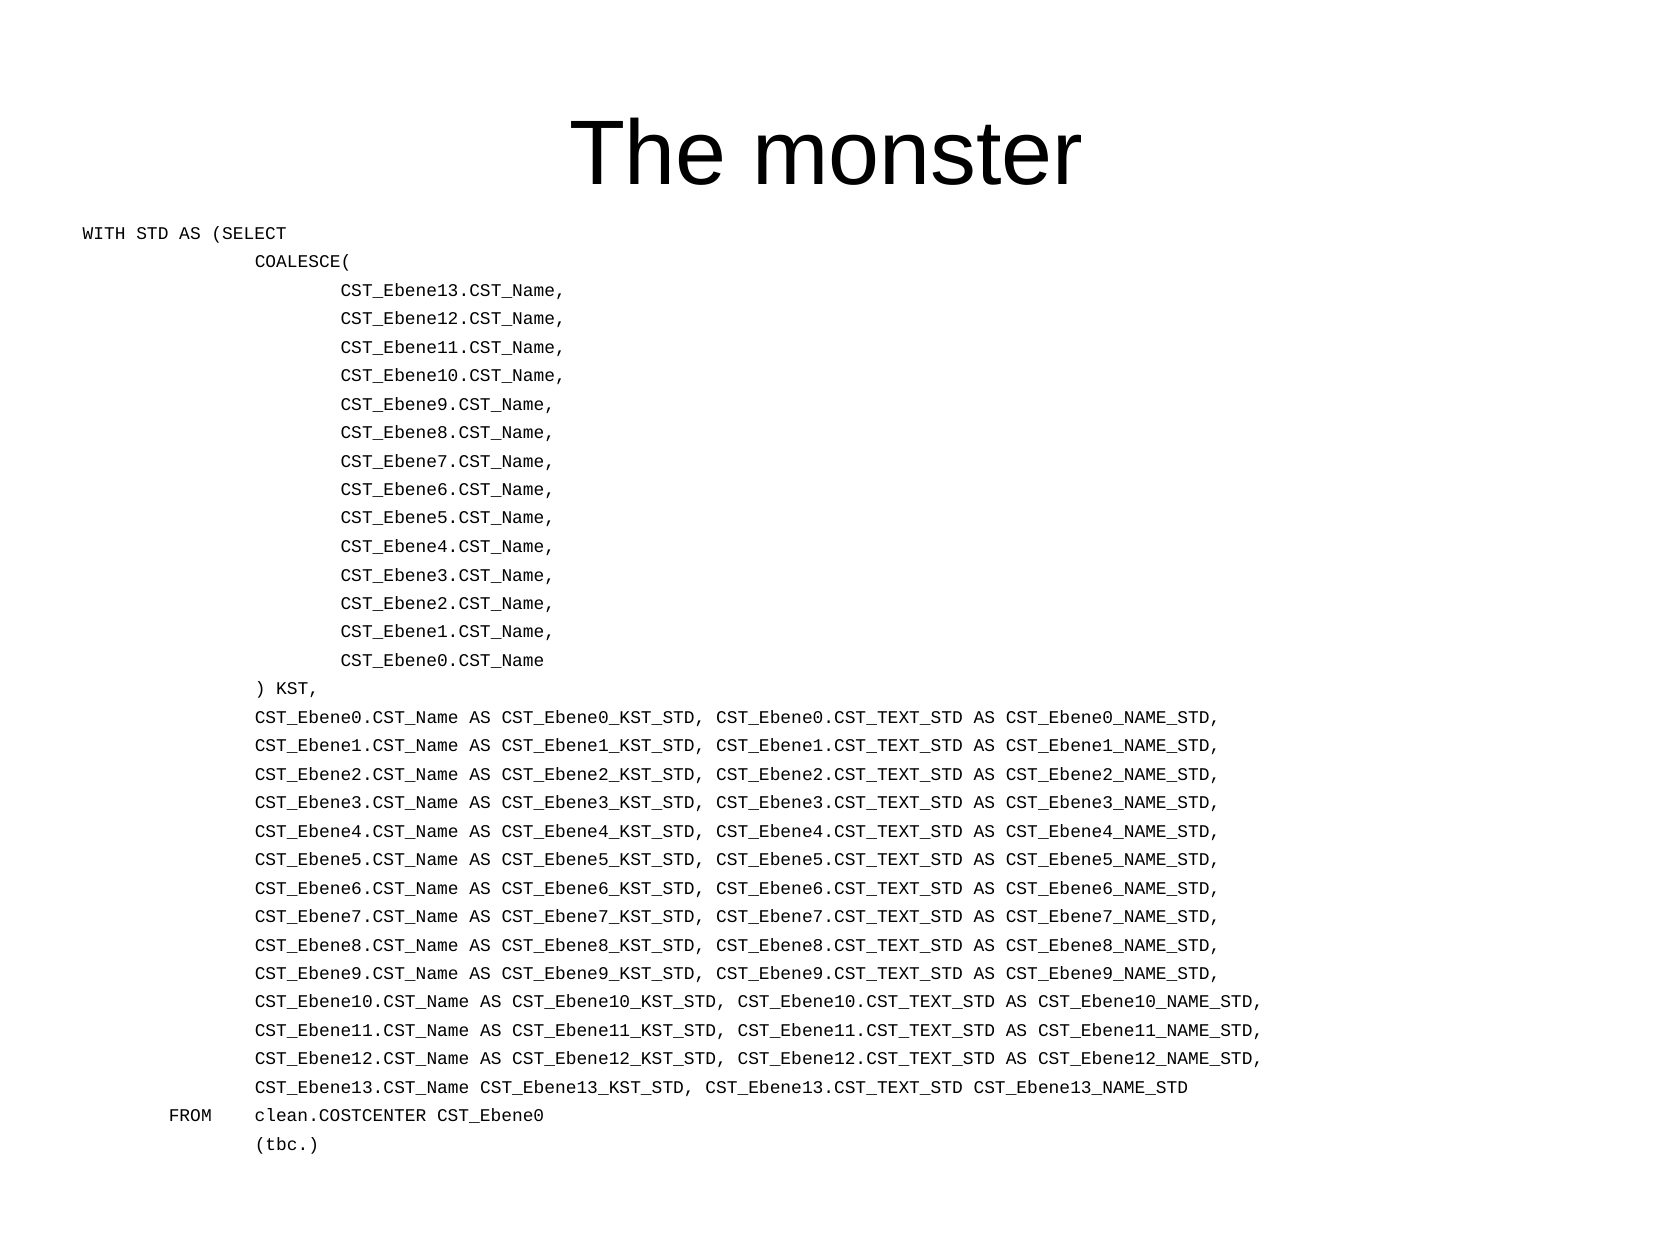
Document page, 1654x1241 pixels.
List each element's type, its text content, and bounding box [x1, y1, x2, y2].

title The monster [82, 49, 1571, 224]
list WITH STD AS (SELECT COALESCE( CST_Ebene13.CST_Name, CST_Ebene12.CST_Name, CST_Ebene11.CST_Name, CST_Ebene10.CST_Name, CST_Ebene9.CST_Name, CST_Ebene8.CST_Name, CST_Ebene7.CST_Name, CST_Ebene6.CST_Name, CST_Ebene5.CST_Name, CST_Ebene4.CST_Name, CST_Ebene3.CST_Name, CST_Ebene2.CST_Name, CST_Ebene1.CST_Name, CST_Ebene0.CST_Name ) KST, CST_Ebene0.CST_Name AS CST_Ebene0_KST_STD, CST_Ebene0.CST_TEXT_STD AS CST_Ebene0_NAME_STD, CST_Ebene1.CST_Name AS CST_Ebene1_KST_STD, CST_Ebene1.CST_TEXT_STD AS CST_Ebene1_NAME_STD, CST_Ebene2.CST_Name AS CST_Ebene2_KST_STD, CST_Ebene2.CST_TEXT_STD AS CST_Ebene2_NAME_STD, CST_Ebene3.CST_Name AS CST_Ebene3_KST_STD, CST_Ebene3.CST_TEXT_STD AS CST_Ebene3_NAME_STD, CST_Ebene4.CST_Name AS CST_Ebene4_KST_STD, CST_Ebene4.CST_TEXT_STD AS CST_Ebene4_NAME_STD, CST_Ebene5.CST_Name AS CST_Ebene5_KST_STD, CST_Ebene5.CST_TEXT_STD AS CST_Ebene5_NAME_STD, CST_Ebene6.CST_Name AS CST_Ebene6_KST_STD, CST_Ebene6.CST_TEXT_STD AS CST_Ebene6_NAME_STD, CST_Ebene7.CST_Name AS CST_Ebene7_KST_STD, CST_Ebene7.CST_TEXT_STD AS CST_Ebene7_NAME_STD, CST_Ebene8.CST_Name AS CST_Ebene8_KST_STD, CST_Ebene8.CST_TEXT_STD AS CST_Ebene8_NAME_STD, CST_Ebene9.CST_Name AS CST_Ebene9_KST_STD, CST_Ebene9.CST_TEXT_STD AS CST_Ebene9_NAME_STD, CST_Ebene10.CST_Name AS CST_Ebene10_KST_STD, CST_Ebene10.CST_TEXT_STD AS CST_Ebene10_NAME_STD, CST_Ebene11.CST_Name AS CST_Ebene11_KST_STD, CST_Ebene11.CST_TEXT_STD AS CST_Ebene11_NAME_STD, CST_Ebene12.CST_Name AS CST_Ebene12_KST_STD, CST_Ebene12.CST_TEXT_STD AS CST_Ebene12_NAME_STD, CST_Ebene13.CST_Name CST_Ebene13_KST_STD, CST_Ebene13.CST_TEXT_STD CST_Ebene13_NAME_STD FROM clean.COSTCENTER CST_Ebene0 (tbc.) [82, 224, 1571, 1170]
